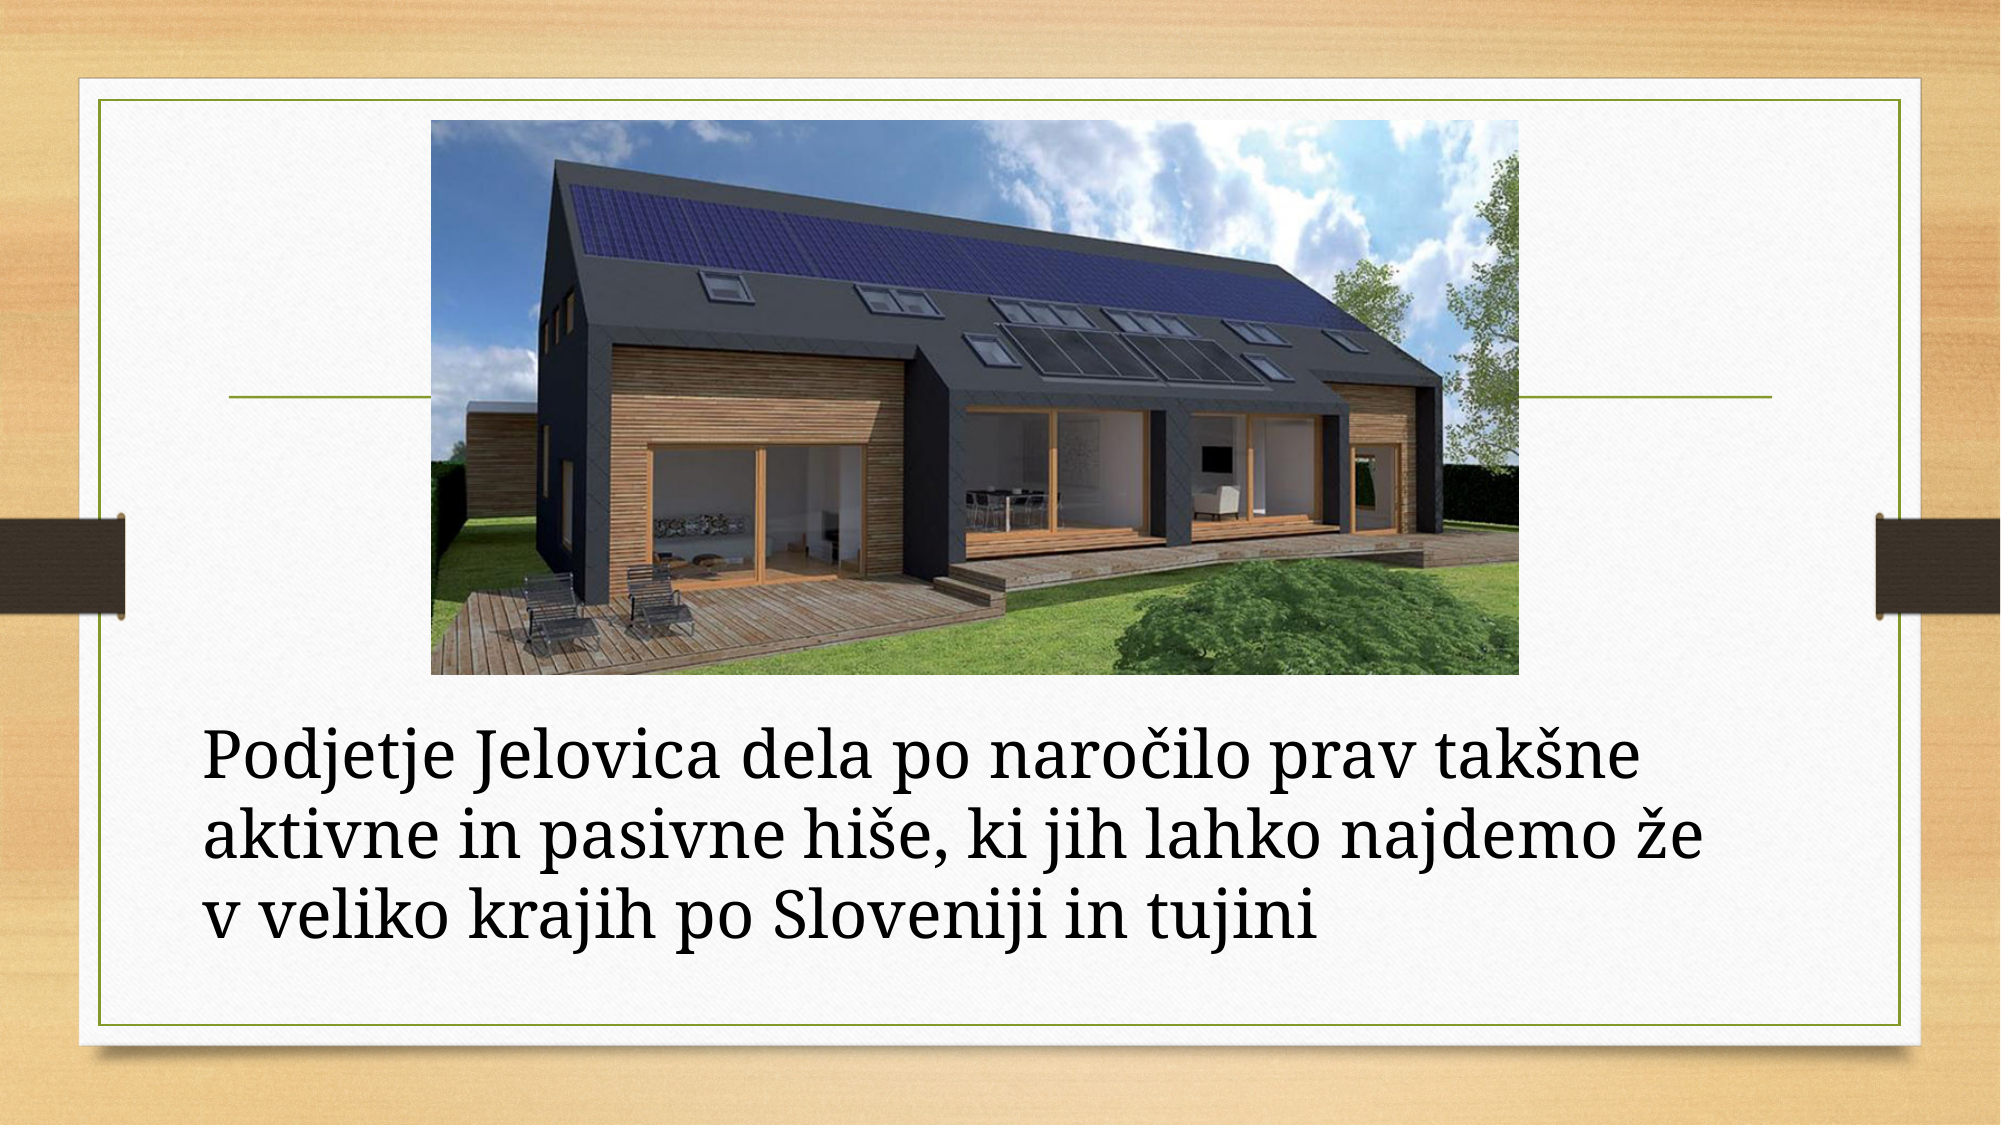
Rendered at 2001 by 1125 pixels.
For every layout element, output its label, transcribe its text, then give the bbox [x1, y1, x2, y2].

title Podjetje Jelovica dela po naročilo prav takšne aktivne in pasivne hiše, ki jih lahko najdemo že v veliko krajih po Sloveniji in tujini [187, 675, 1763, 988]
picture [0, 0, 2001, 1125]
